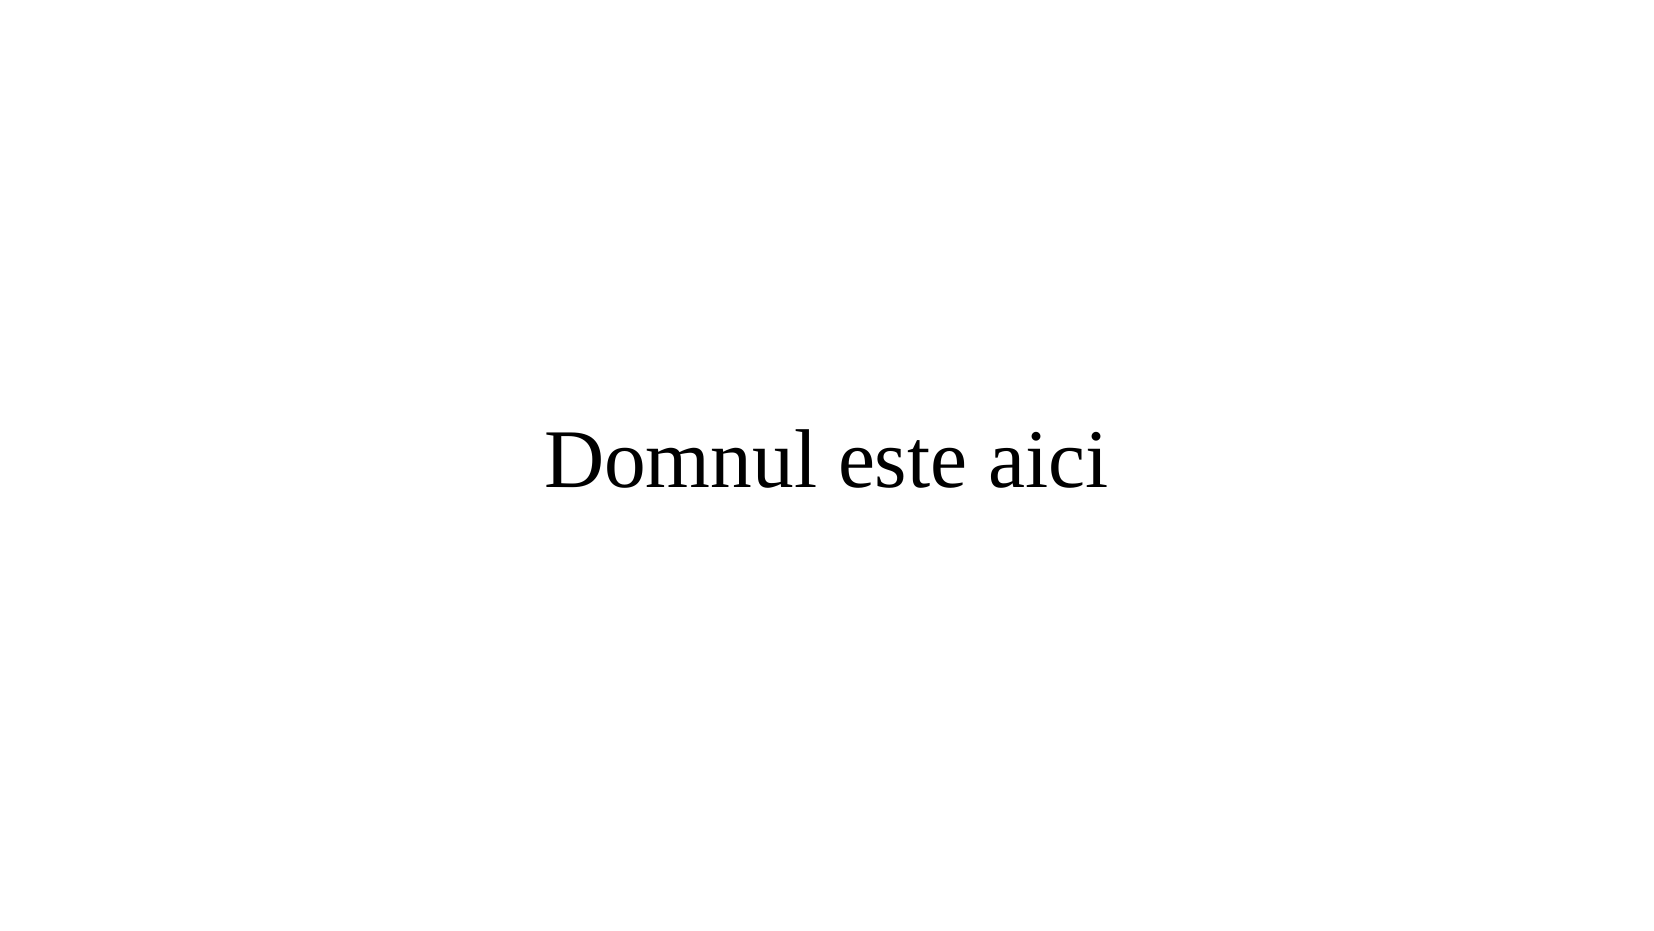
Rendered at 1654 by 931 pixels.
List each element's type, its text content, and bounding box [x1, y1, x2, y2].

subtitle Domnul este aici [0, 396, 1654, 505]
